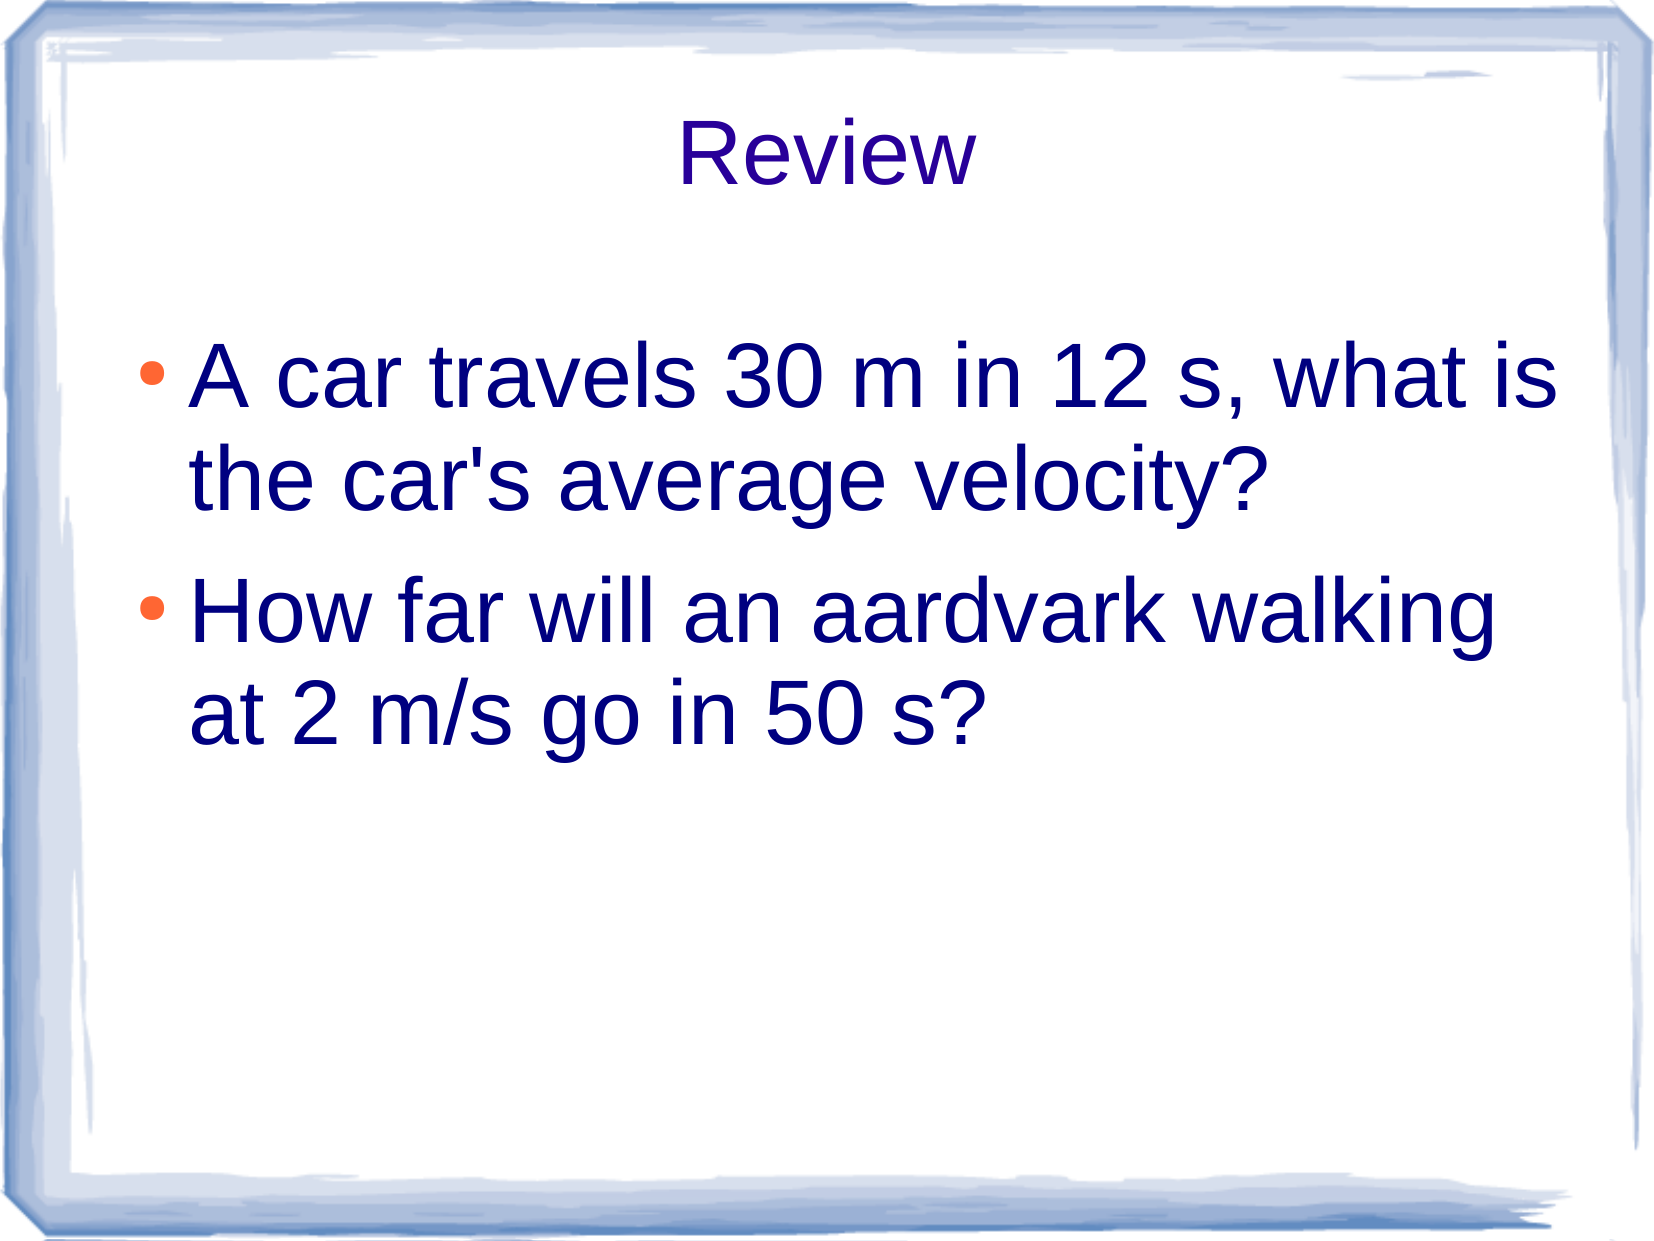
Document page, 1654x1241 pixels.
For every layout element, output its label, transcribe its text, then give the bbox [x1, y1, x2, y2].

list A car travels 30 m in 12 s, what is the car's average velocity? How far will an aardvark walking at 2 m/s go in 50 s? [118, 324, 1571, 990]
picture [0, 0, 1654, 1241]
title Review [82, 56, 1571, 250]
